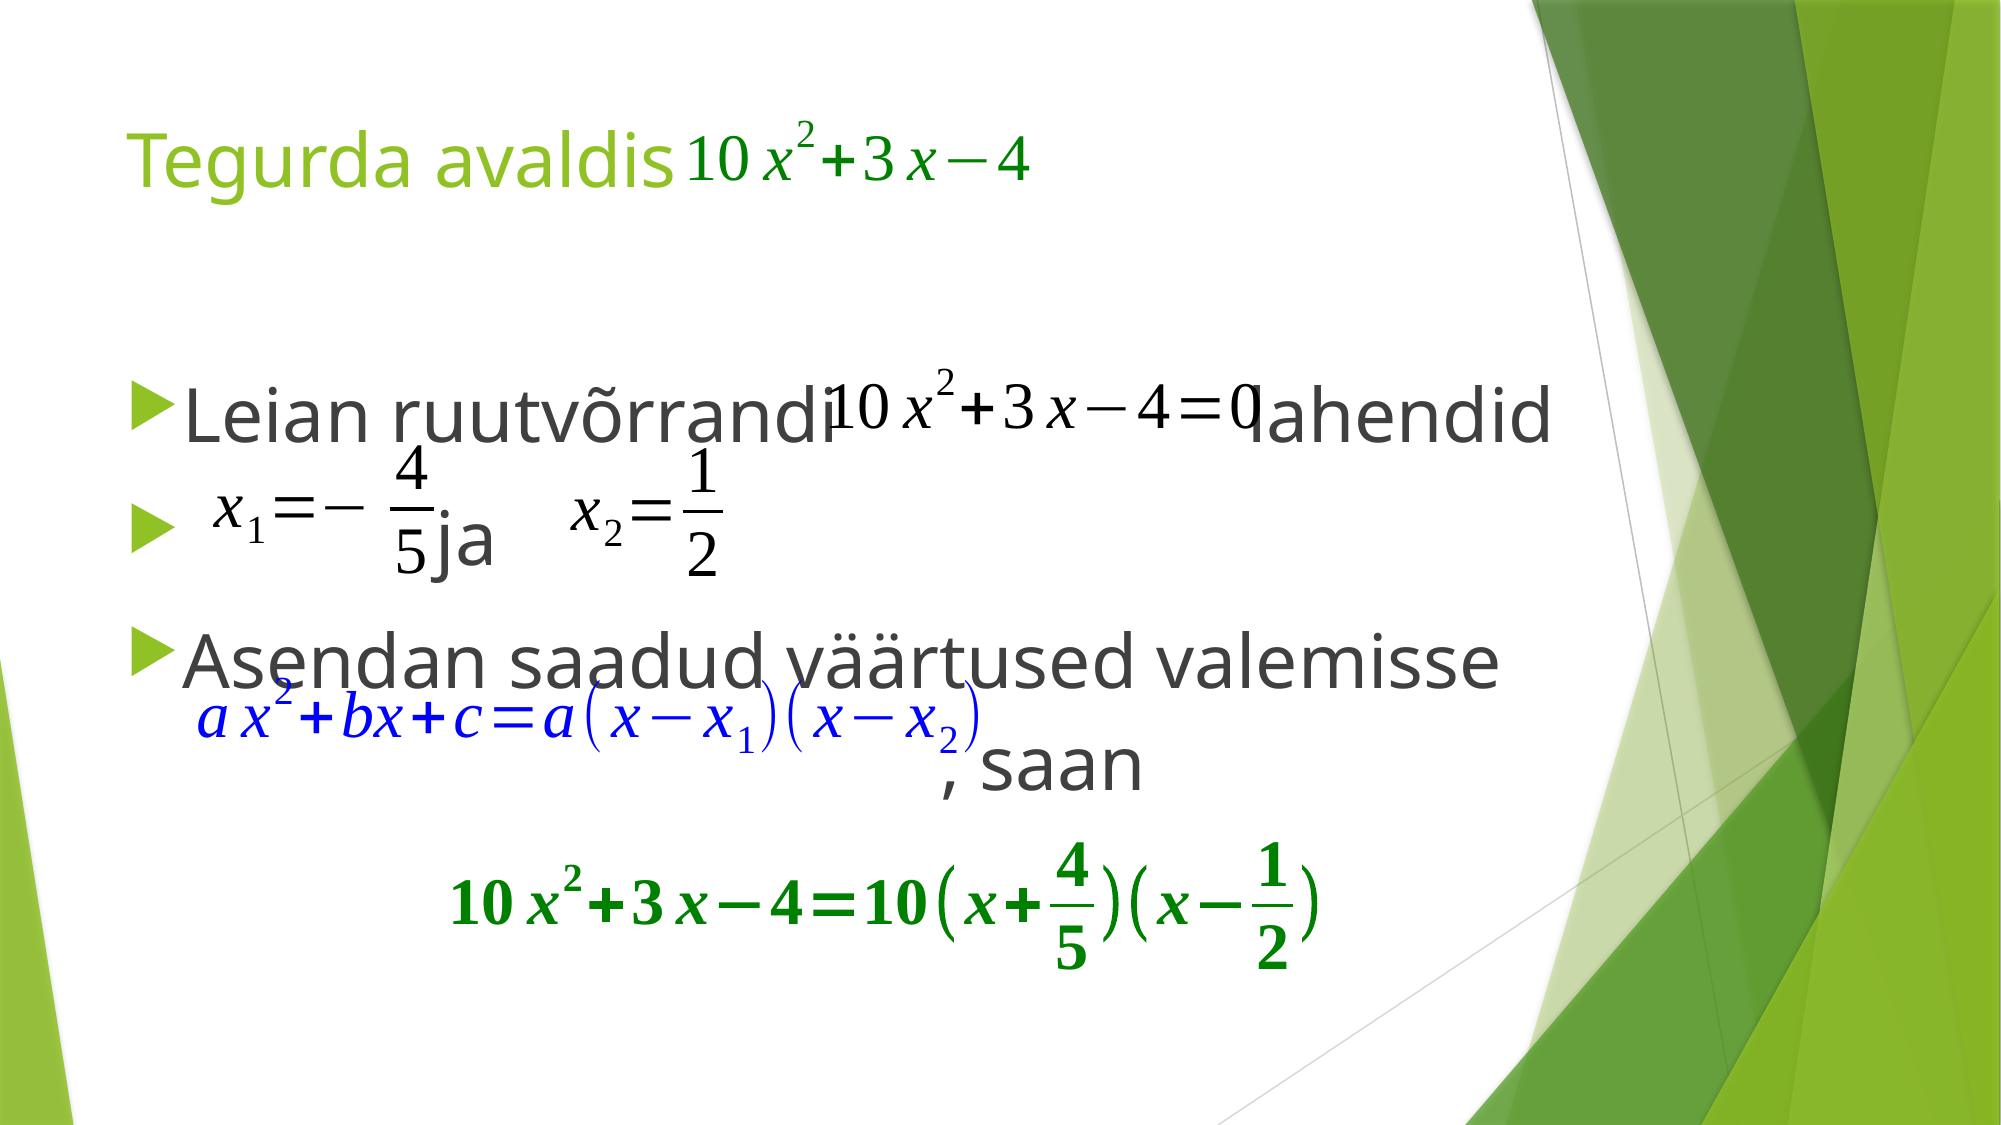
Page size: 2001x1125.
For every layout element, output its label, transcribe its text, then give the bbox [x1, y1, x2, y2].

chart [442, 826, 1328, 985]
chart [819, 359, 1270, 443]
chart [679, 111, 1039, 196]
chart [203, 430, 444, 588]
list Leian ruutvõrrandi lahendid ja Asendan saadud väärtused valemisse , saan [111, 354, 1590, 1109]
chart [189, 669, 990, 762]
chart [561, 433, 733, 591]
title Tegurda avaldis [111, 99, 1522, 317]
